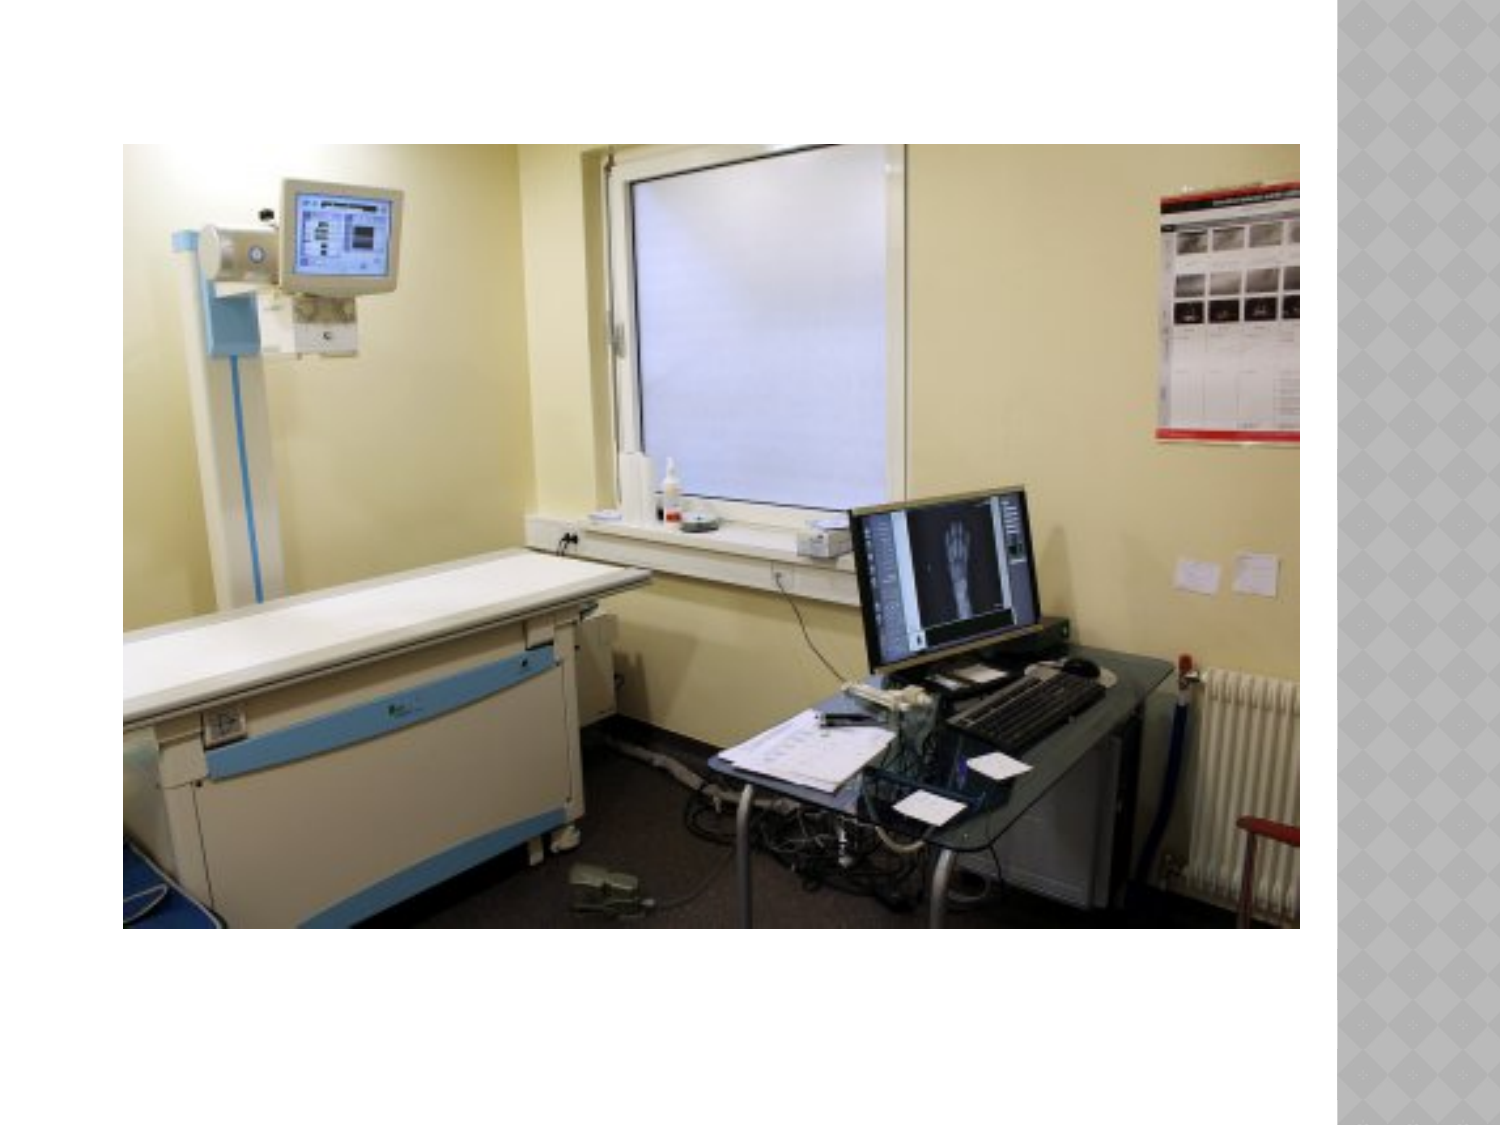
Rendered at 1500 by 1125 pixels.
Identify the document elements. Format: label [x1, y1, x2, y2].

picture [123, 144, 1300, 929]
